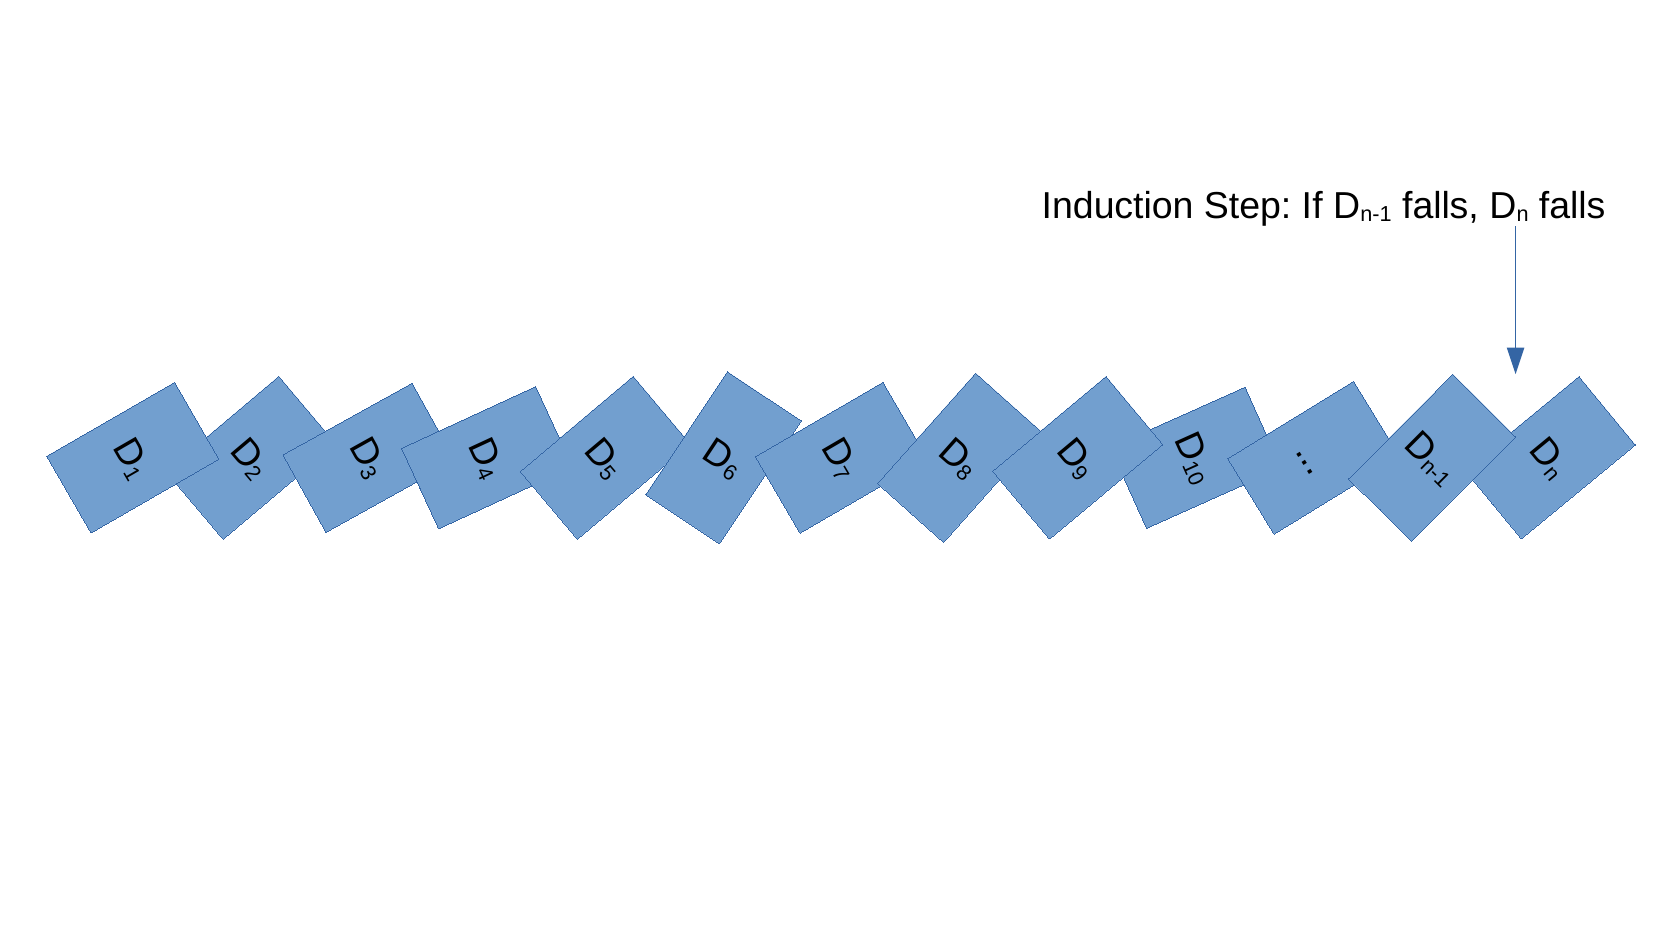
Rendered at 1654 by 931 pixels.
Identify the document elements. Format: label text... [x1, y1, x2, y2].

text_box D9 [992, 376, 1163, 539]
text_box D2 [176, 376, 325, 540]
text_box D1 [46, 382, 219, 533]
text_box D5 [520, 376, 684, 540]
text_box Dn-1 [1348, 374, 1516, 542]
text_box D10 [1124, 387, 1267, 529]
text_box D4 [401, 386, 560, 529]
text_box D3 [283, 383, 439, 533]
text_box D7 [755, 382, 916, 534]
text_box D8 [877, 373, 1040, 543]
text_box Induction Step: If Dn-1 falls, Dn falls [1026, 177, 1621, 234]
text_box ... [1227, 381, 1389, 535]
text_box Dn [1473, 376, 1636, 539]
text_box D6 [645, 371, 802, 544]
